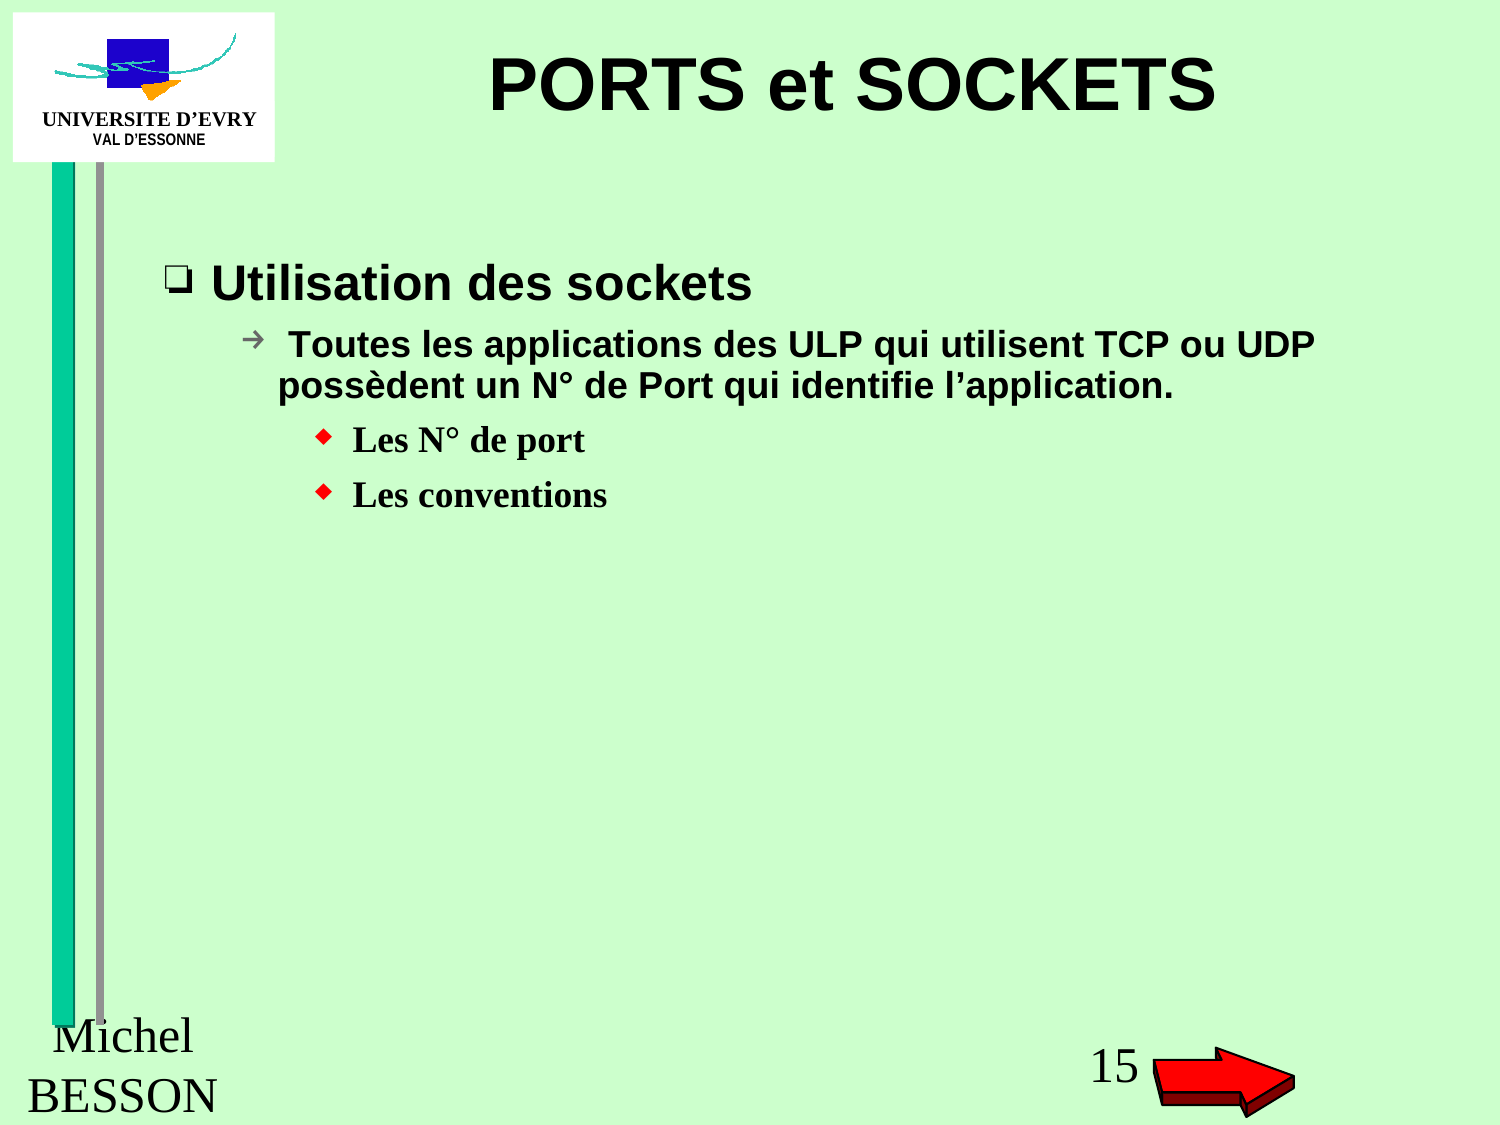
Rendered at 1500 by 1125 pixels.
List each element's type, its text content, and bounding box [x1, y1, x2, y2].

picture [24, 21, 263, 101]
text_box [1153, 1047, 1294, 1117]
list Utilisation des sockets Toutes les applications des ULP qui utilisent TCP ou UDP possèdent un N° de Port qui identifie l’application. Les N° de port Les conventions [149, 249, 1406, 796]
title PORTS et SOCKETS [274, 9, 1454, 163]
